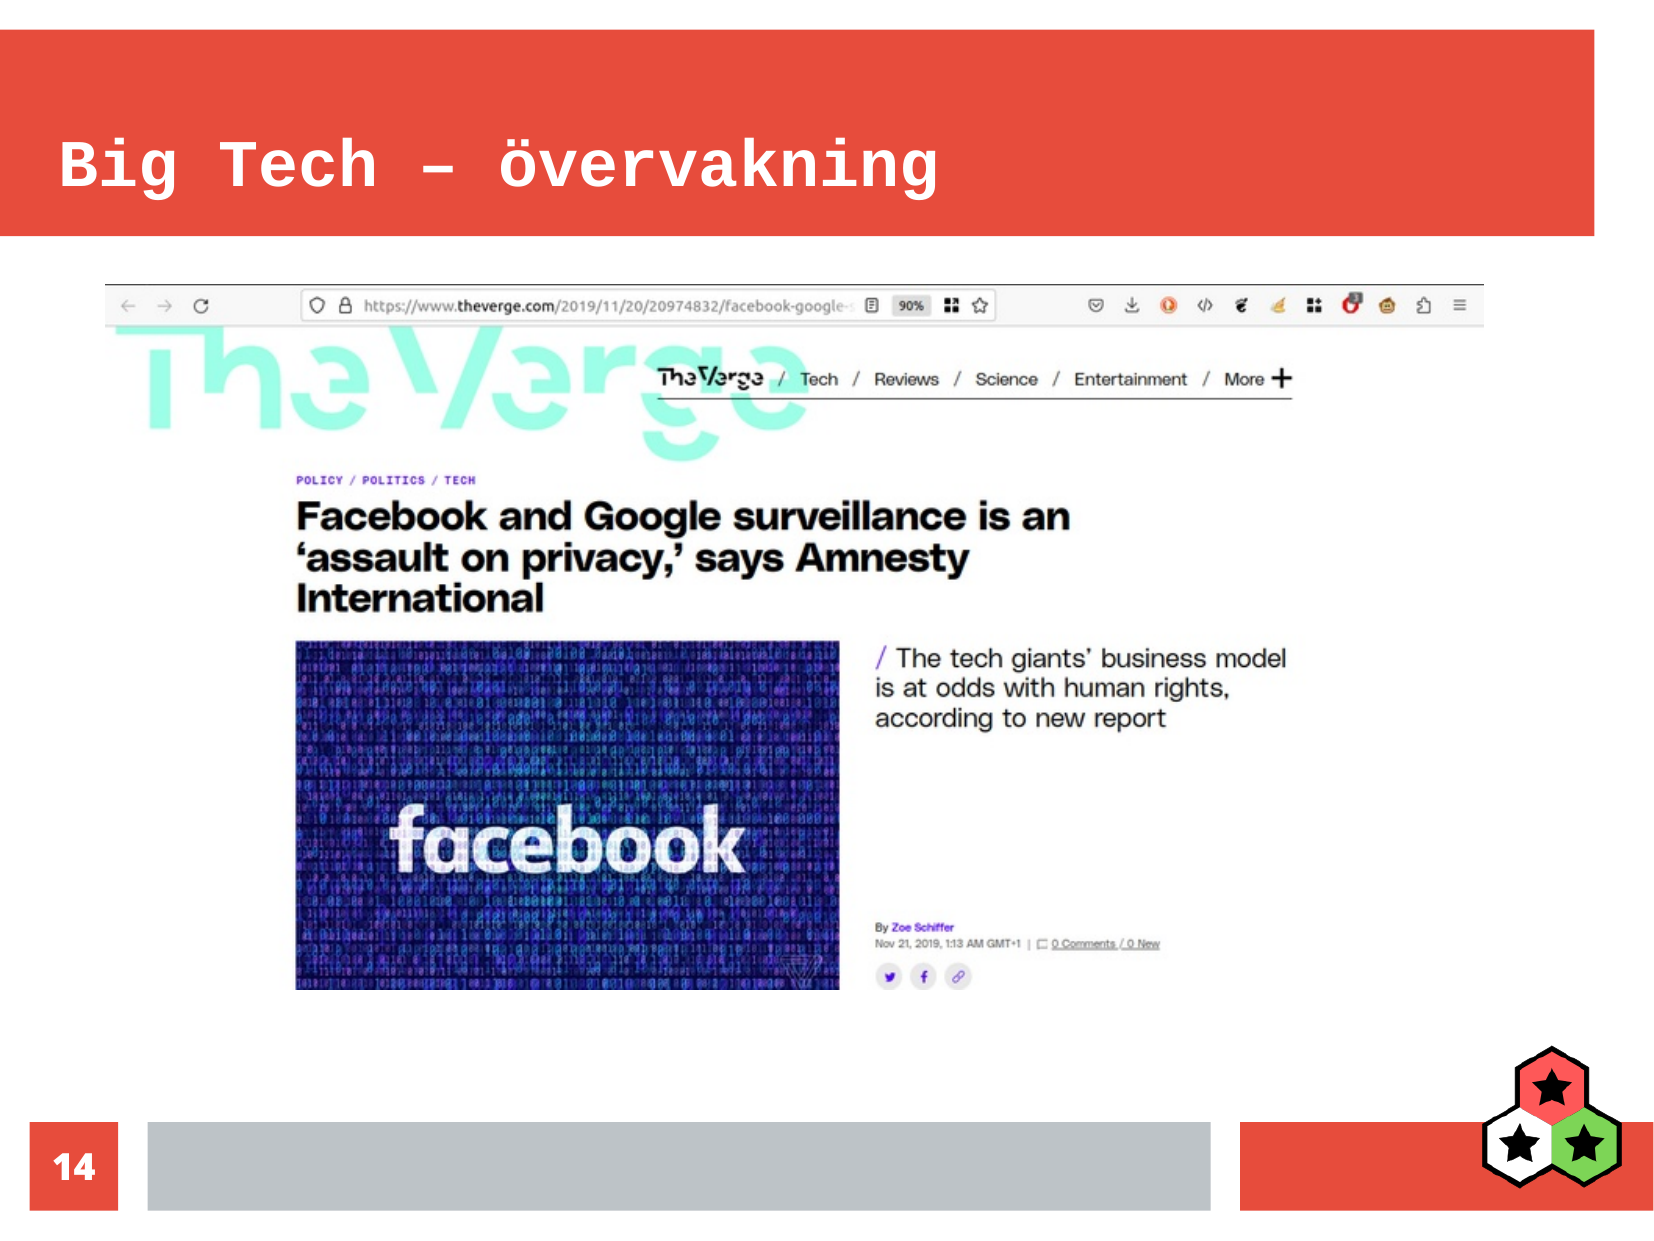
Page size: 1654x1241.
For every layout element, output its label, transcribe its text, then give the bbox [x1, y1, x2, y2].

picture [105, 284, 1484, 991]
title Big Tech – övervakning [59, 59, 1595, 207]
picture [1463, 1028, 1640, 1205]
